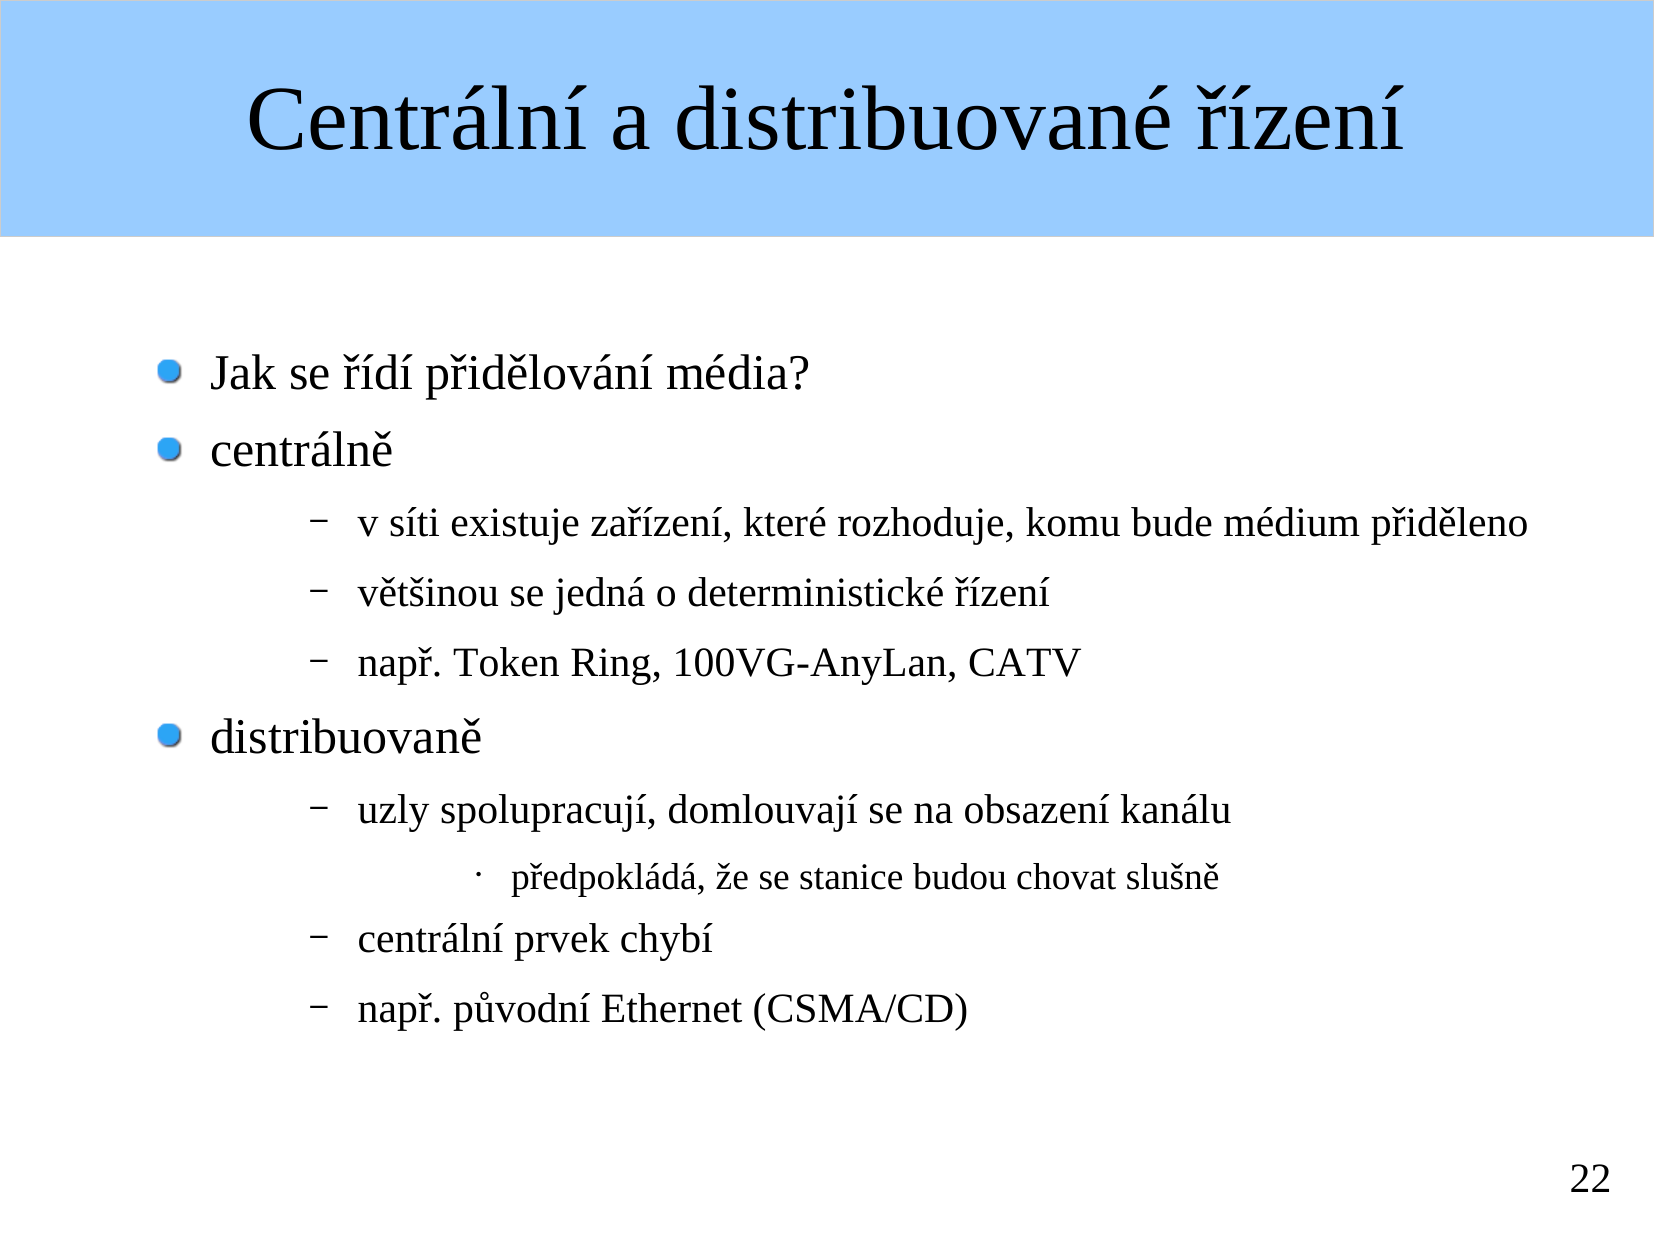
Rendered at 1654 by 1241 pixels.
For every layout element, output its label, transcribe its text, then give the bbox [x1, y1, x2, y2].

list Jak se řídí přidělování média? centrálně v síti existuje zařízení, které rozhoduje, komu bude médium přiděleno většinou se jedná o deterministické řízení např. Token Ring, 100VG-AnyLan, CATV distribuovaně uzly spolupracují, domlouvají se na obsazení kanálu předpokládá, že se stanice budou chovat slušně centrální prvek chybí např. původní Ethernet (CSMA/CD) [121, 344, 1534, 1216]
title Centrální a distribuované řízení [0, 0, 1654, 237]
